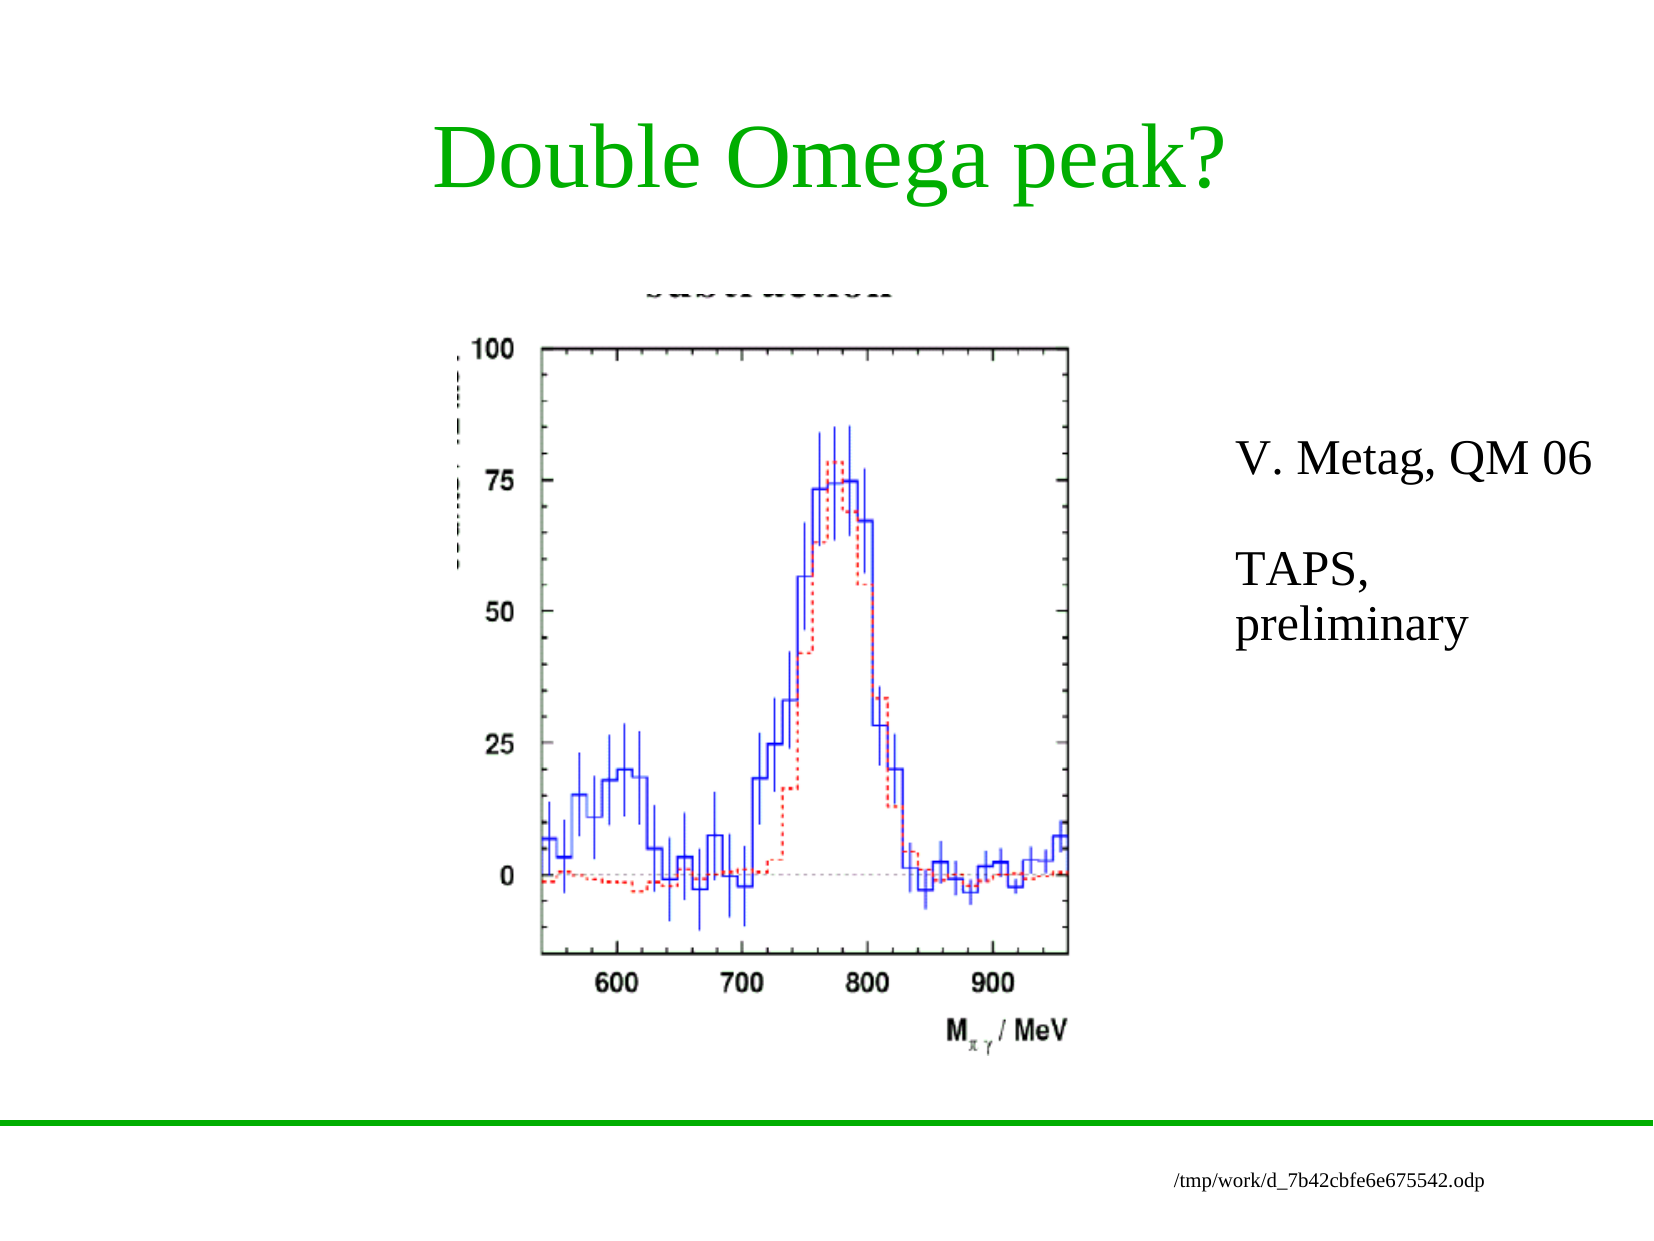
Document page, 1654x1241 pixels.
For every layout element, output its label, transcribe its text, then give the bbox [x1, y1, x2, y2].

title Double Omega peak? [124, 52, 1537, 260]
text_box V. Metag, QM 06 TAPS, preliminary [1235, 430, 1593, 652]
picture [457, 294, 1071, 1056]
